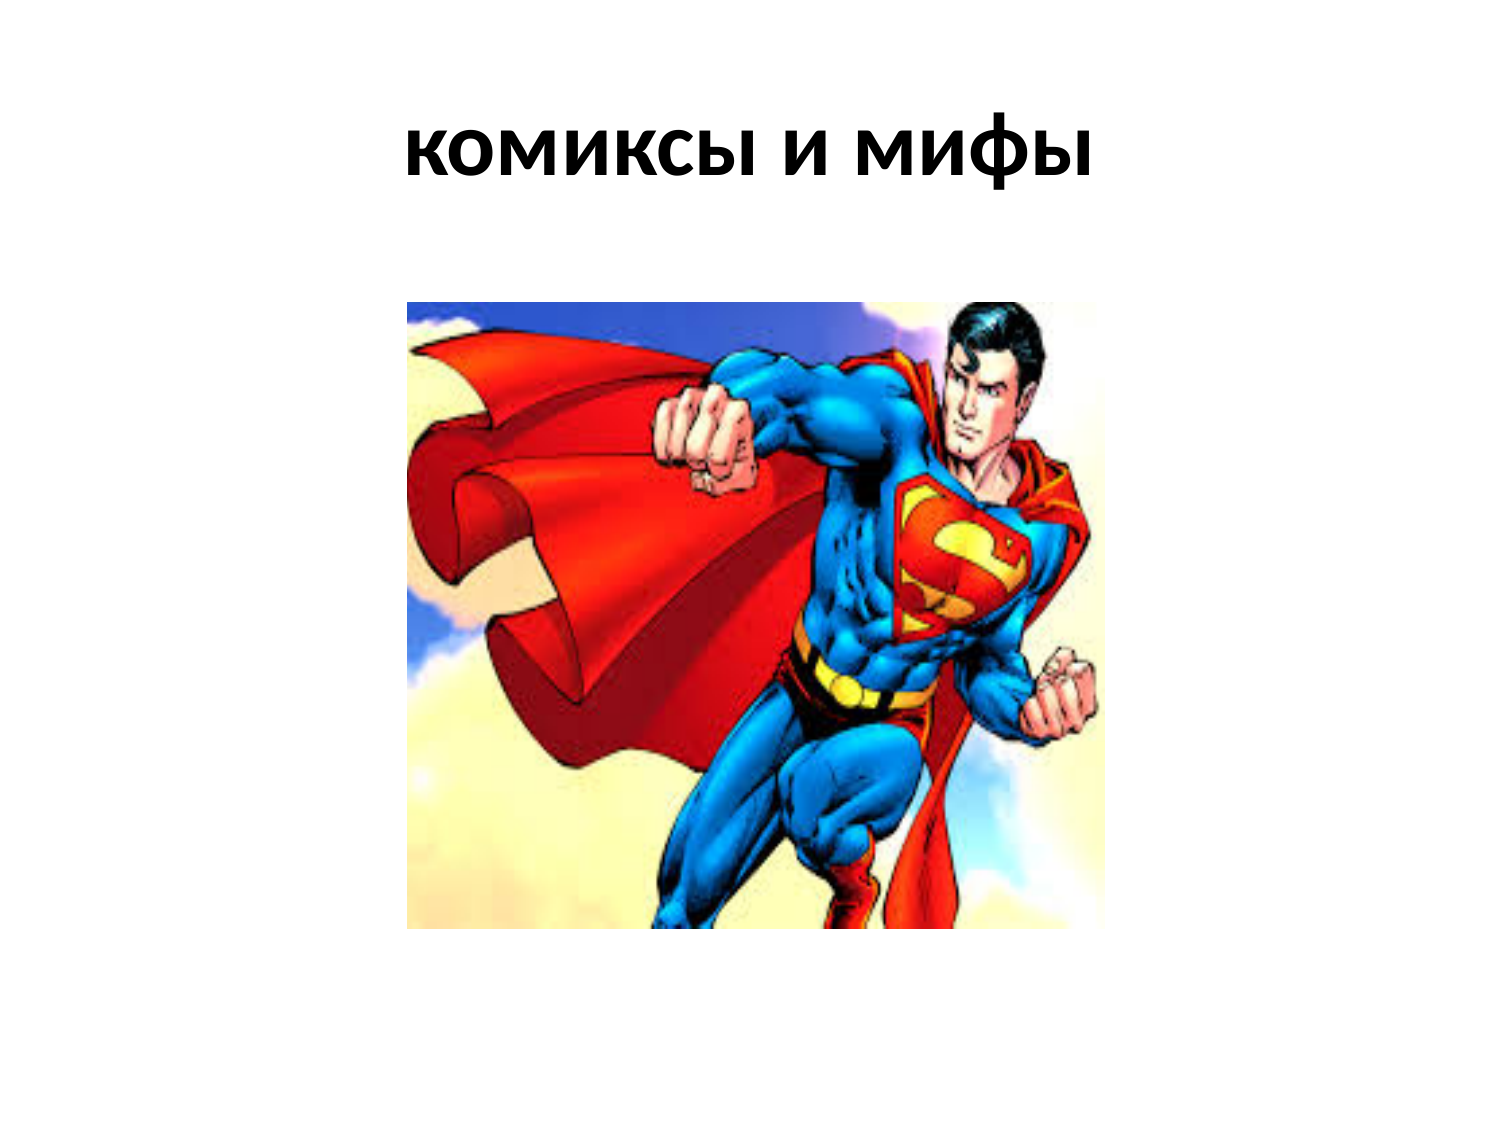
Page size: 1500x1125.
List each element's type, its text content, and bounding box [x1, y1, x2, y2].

title комиксы и мифы [75, 45, 1426, 233]
picture [407, 302, 1105, 929]
